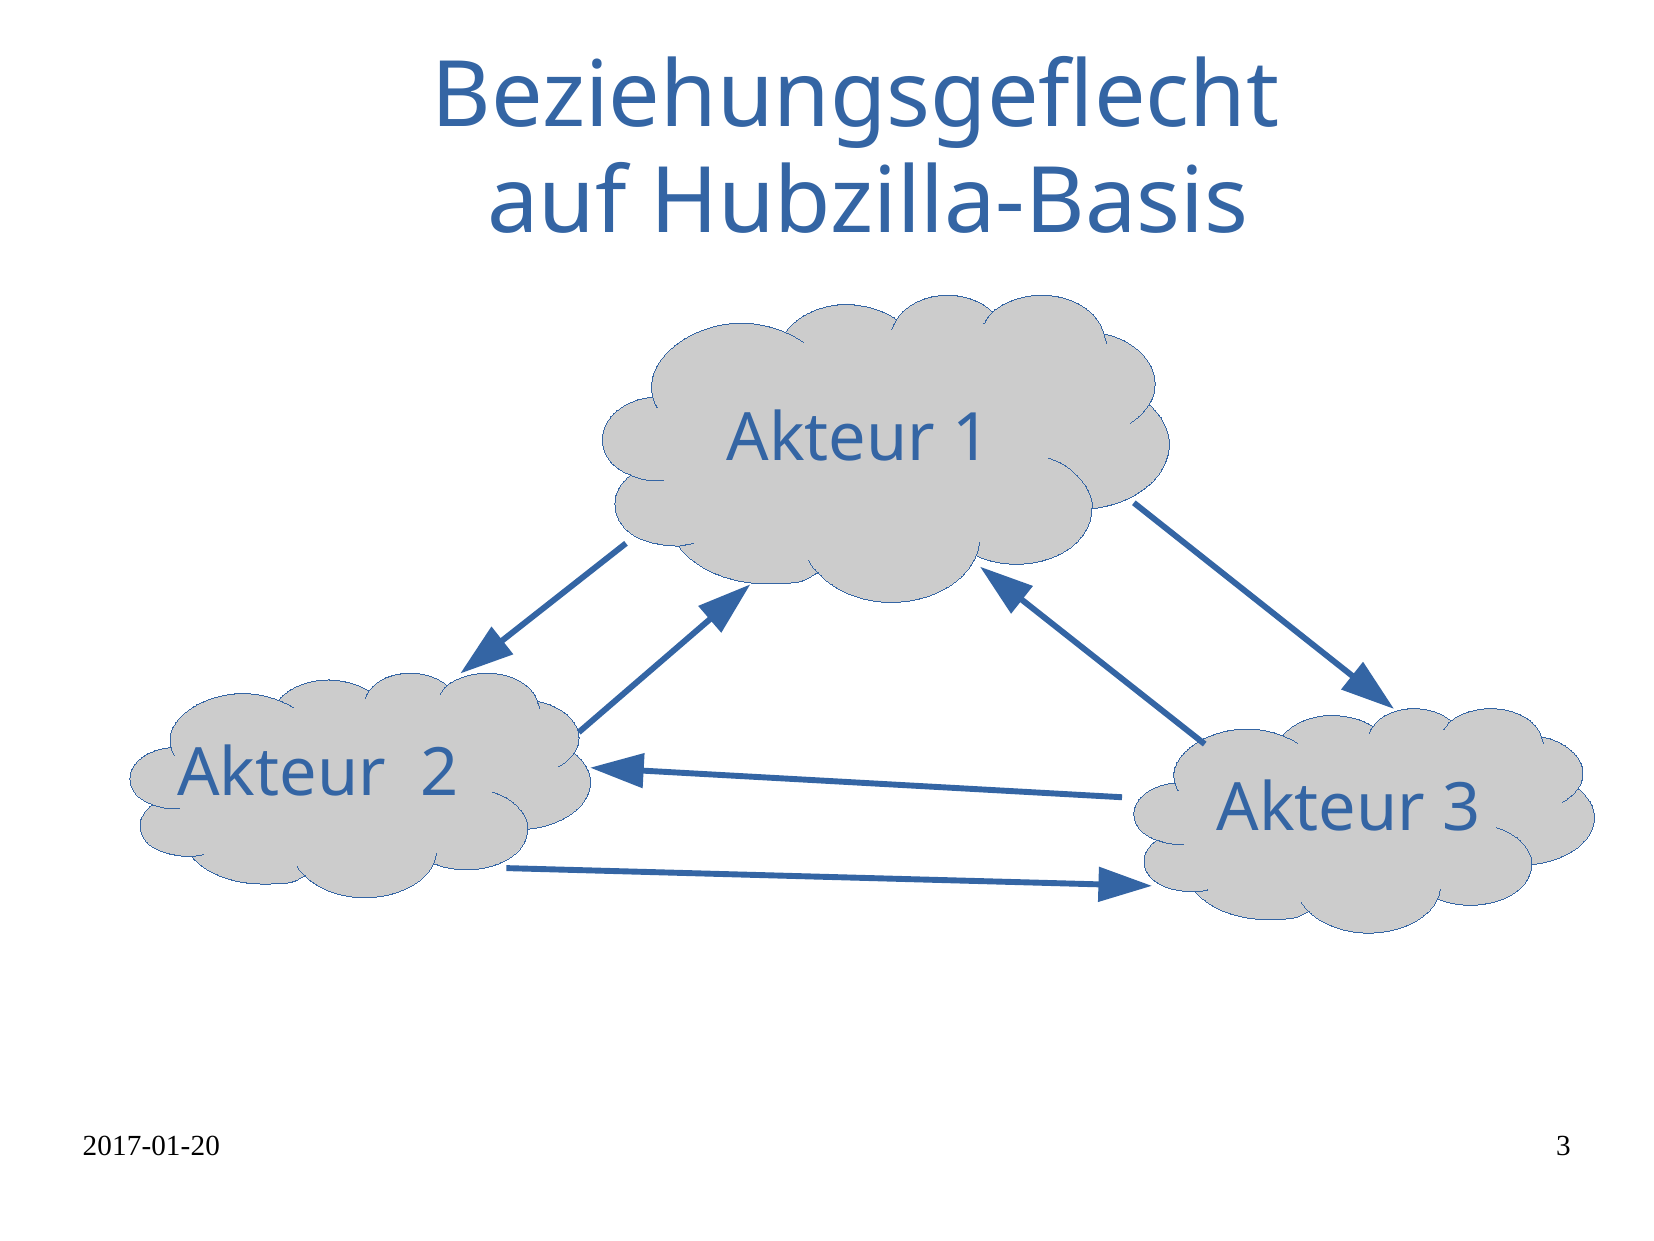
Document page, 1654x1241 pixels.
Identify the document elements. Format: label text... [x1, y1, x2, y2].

title Beziehungsgeflecht auf Hubzilla-Basis [82, 0, 1654, 313]
list Akteur 3 [1216, 761, 1560, 1028]
text_box [129, 673, 591, 856]
list Akteur 1 [726, 391, 1211, 491]
list Akteur 2 [177, 726, 532, 904]
text_box [1133, 708, 1595, 908]
text_box [602, 313, 1156, 603]
